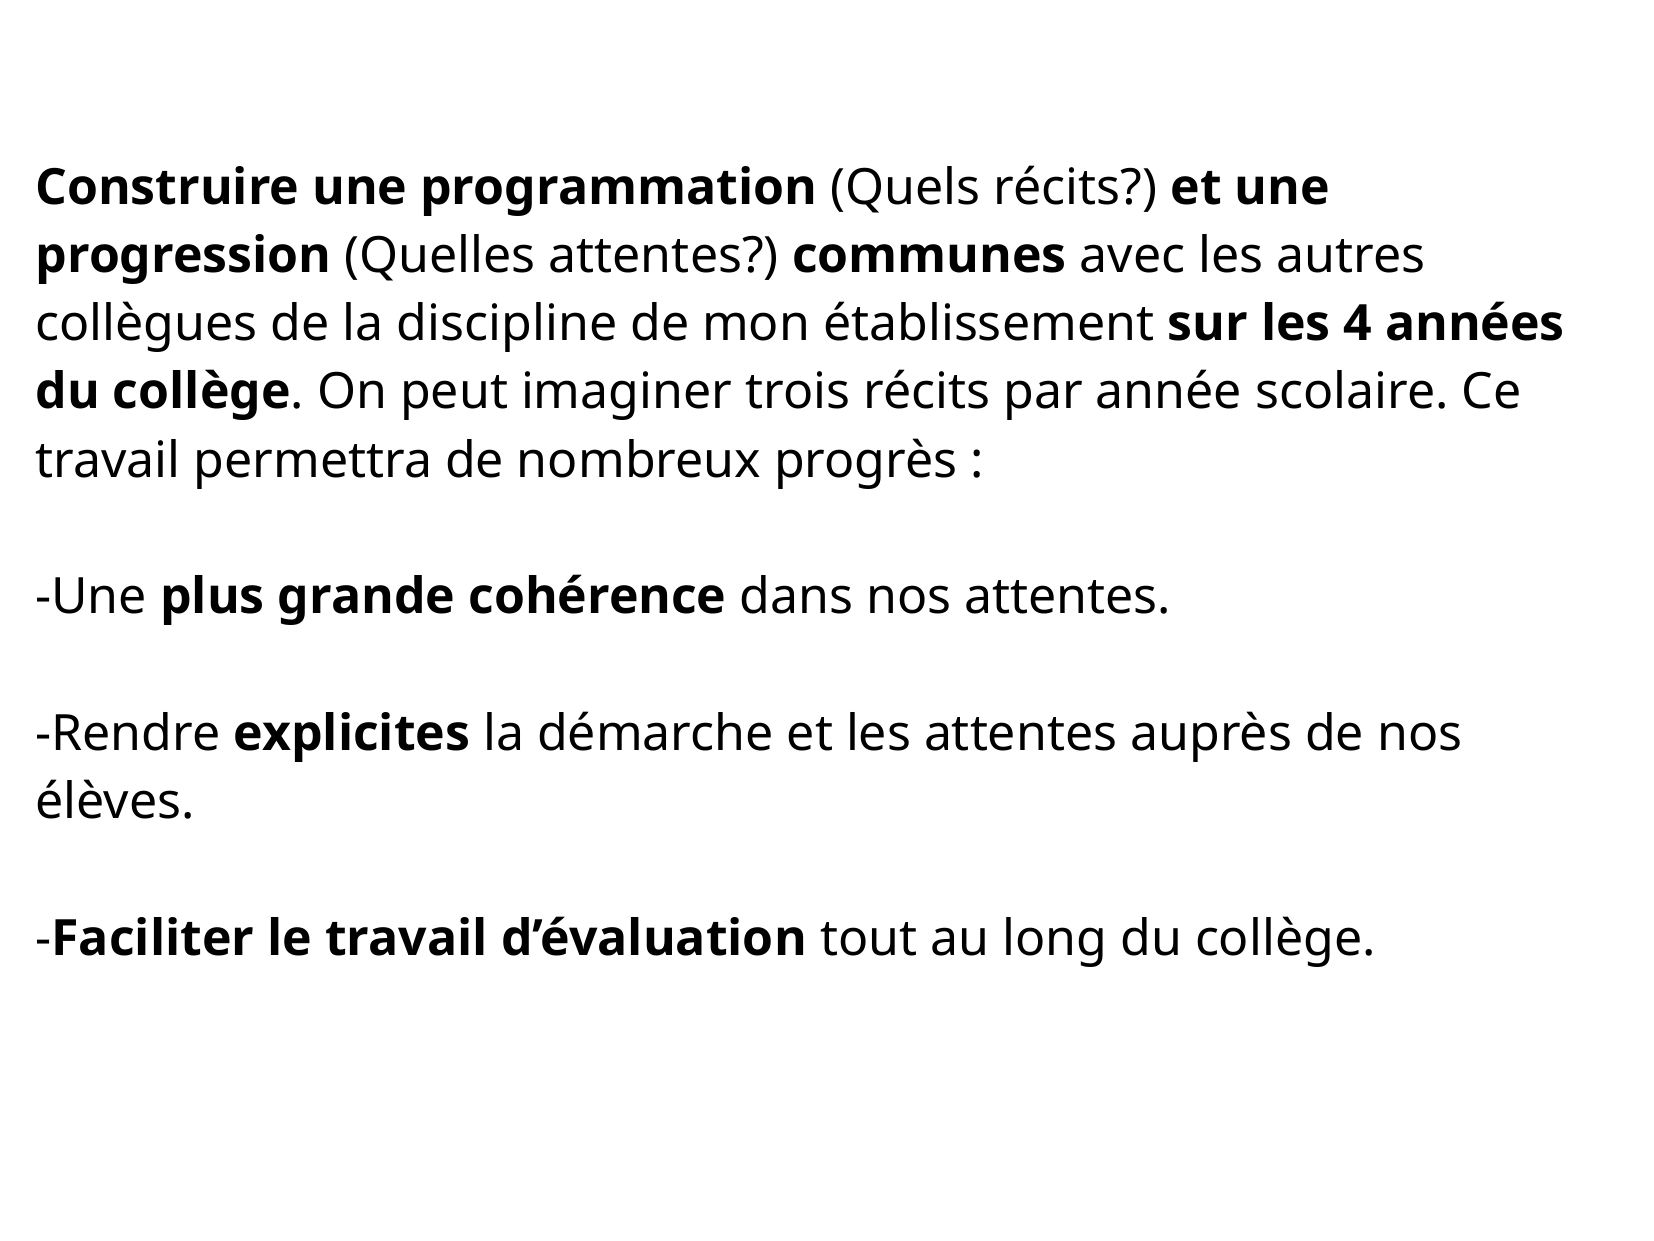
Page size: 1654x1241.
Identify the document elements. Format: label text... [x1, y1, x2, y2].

text_box Construire une programmation (Quels récits?) et une progression (Quelles attentes?) communes avec les autres collègues de la discipline de mon établissement sur les 4 années du collège. On peut imaginer trois récits par année scolaire. Ce travail permettra de nombreux progrès : -Une plus grande cohérence dans nos attentes. -Rendre explicites la démarche et les attentes auprès de nos élèves. -Faciliter le travail d’évaluation tout au long du collège. [35, 140, 1595, 1049]
